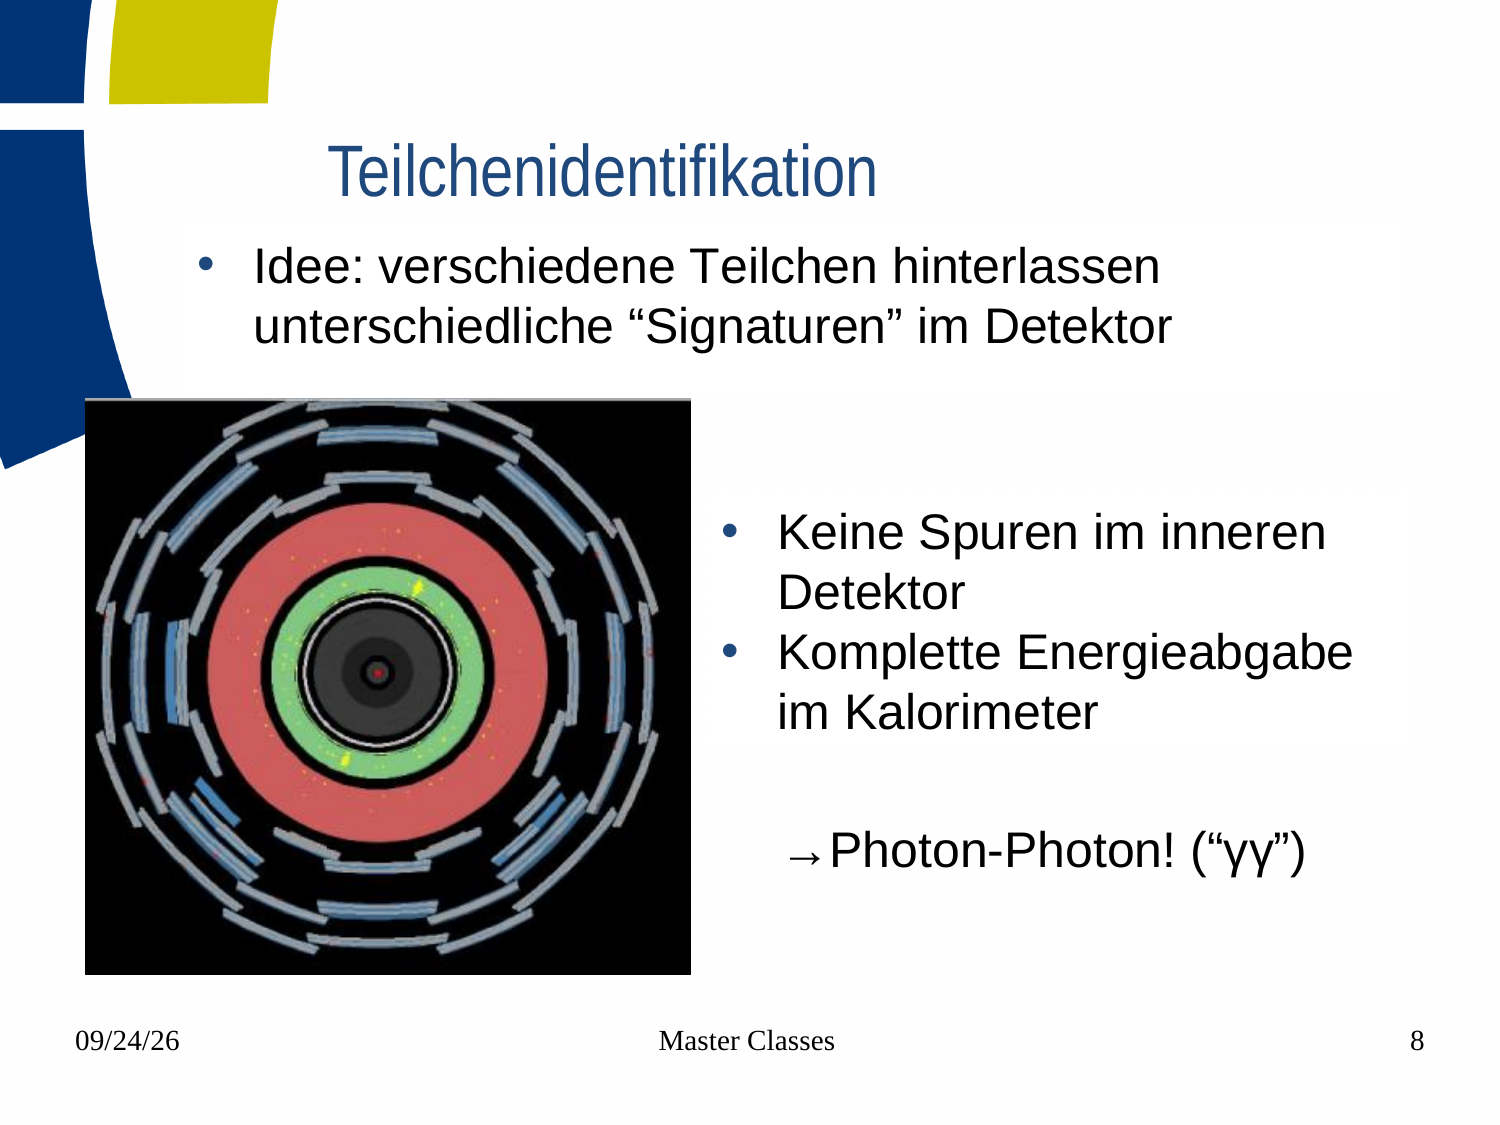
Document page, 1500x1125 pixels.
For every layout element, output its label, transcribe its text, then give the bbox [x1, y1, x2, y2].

picture [0, 0, 1500, 1125]
text_box →Photon-Photon! (“γγ”) [765, 810, 1323, 885]
text_box Keine Spuren im inneren Detektor Komplette Energieabgabe im Kalorimeter [706, 492, 1412, 748]
text_box Idee: verschiedene Teilchen hinterlassen unterschiedliche “Signaturen” im Detektor [183, 225, 1400, 390]
title Teilchenidentifikation [312, 101, 1400, 225]
